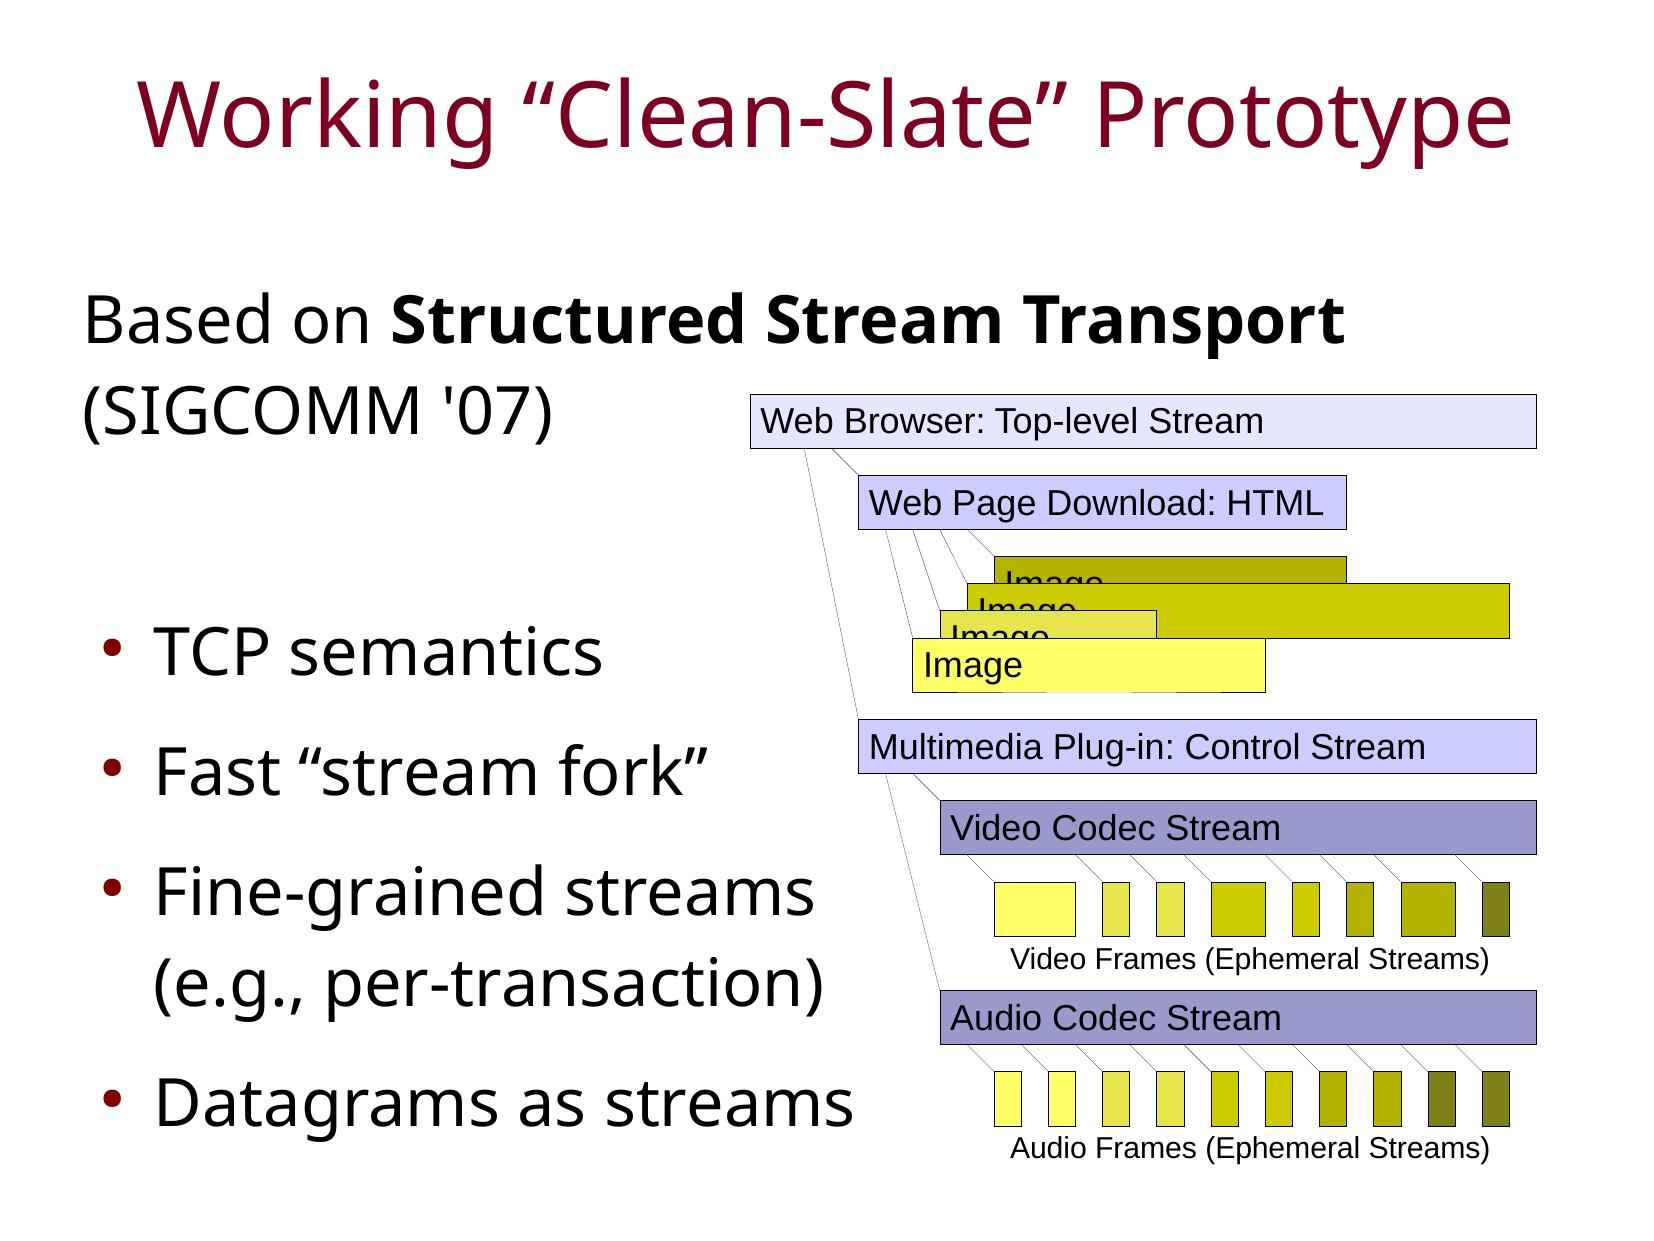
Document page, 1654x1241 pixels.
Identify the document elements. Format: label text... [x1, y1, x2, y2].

list Based on Structured Stream Transport (SIGCOMM '07) TCP semantics Fast “stream fork” Fine-grained streams (e.g., per-transaction) Datagrams as streams [82, 272, 1576, 1183]
title Working “Clean-Slate” Prototype [82, 8, 1571, 216]
picture [749, 393, 1538, 1182]
